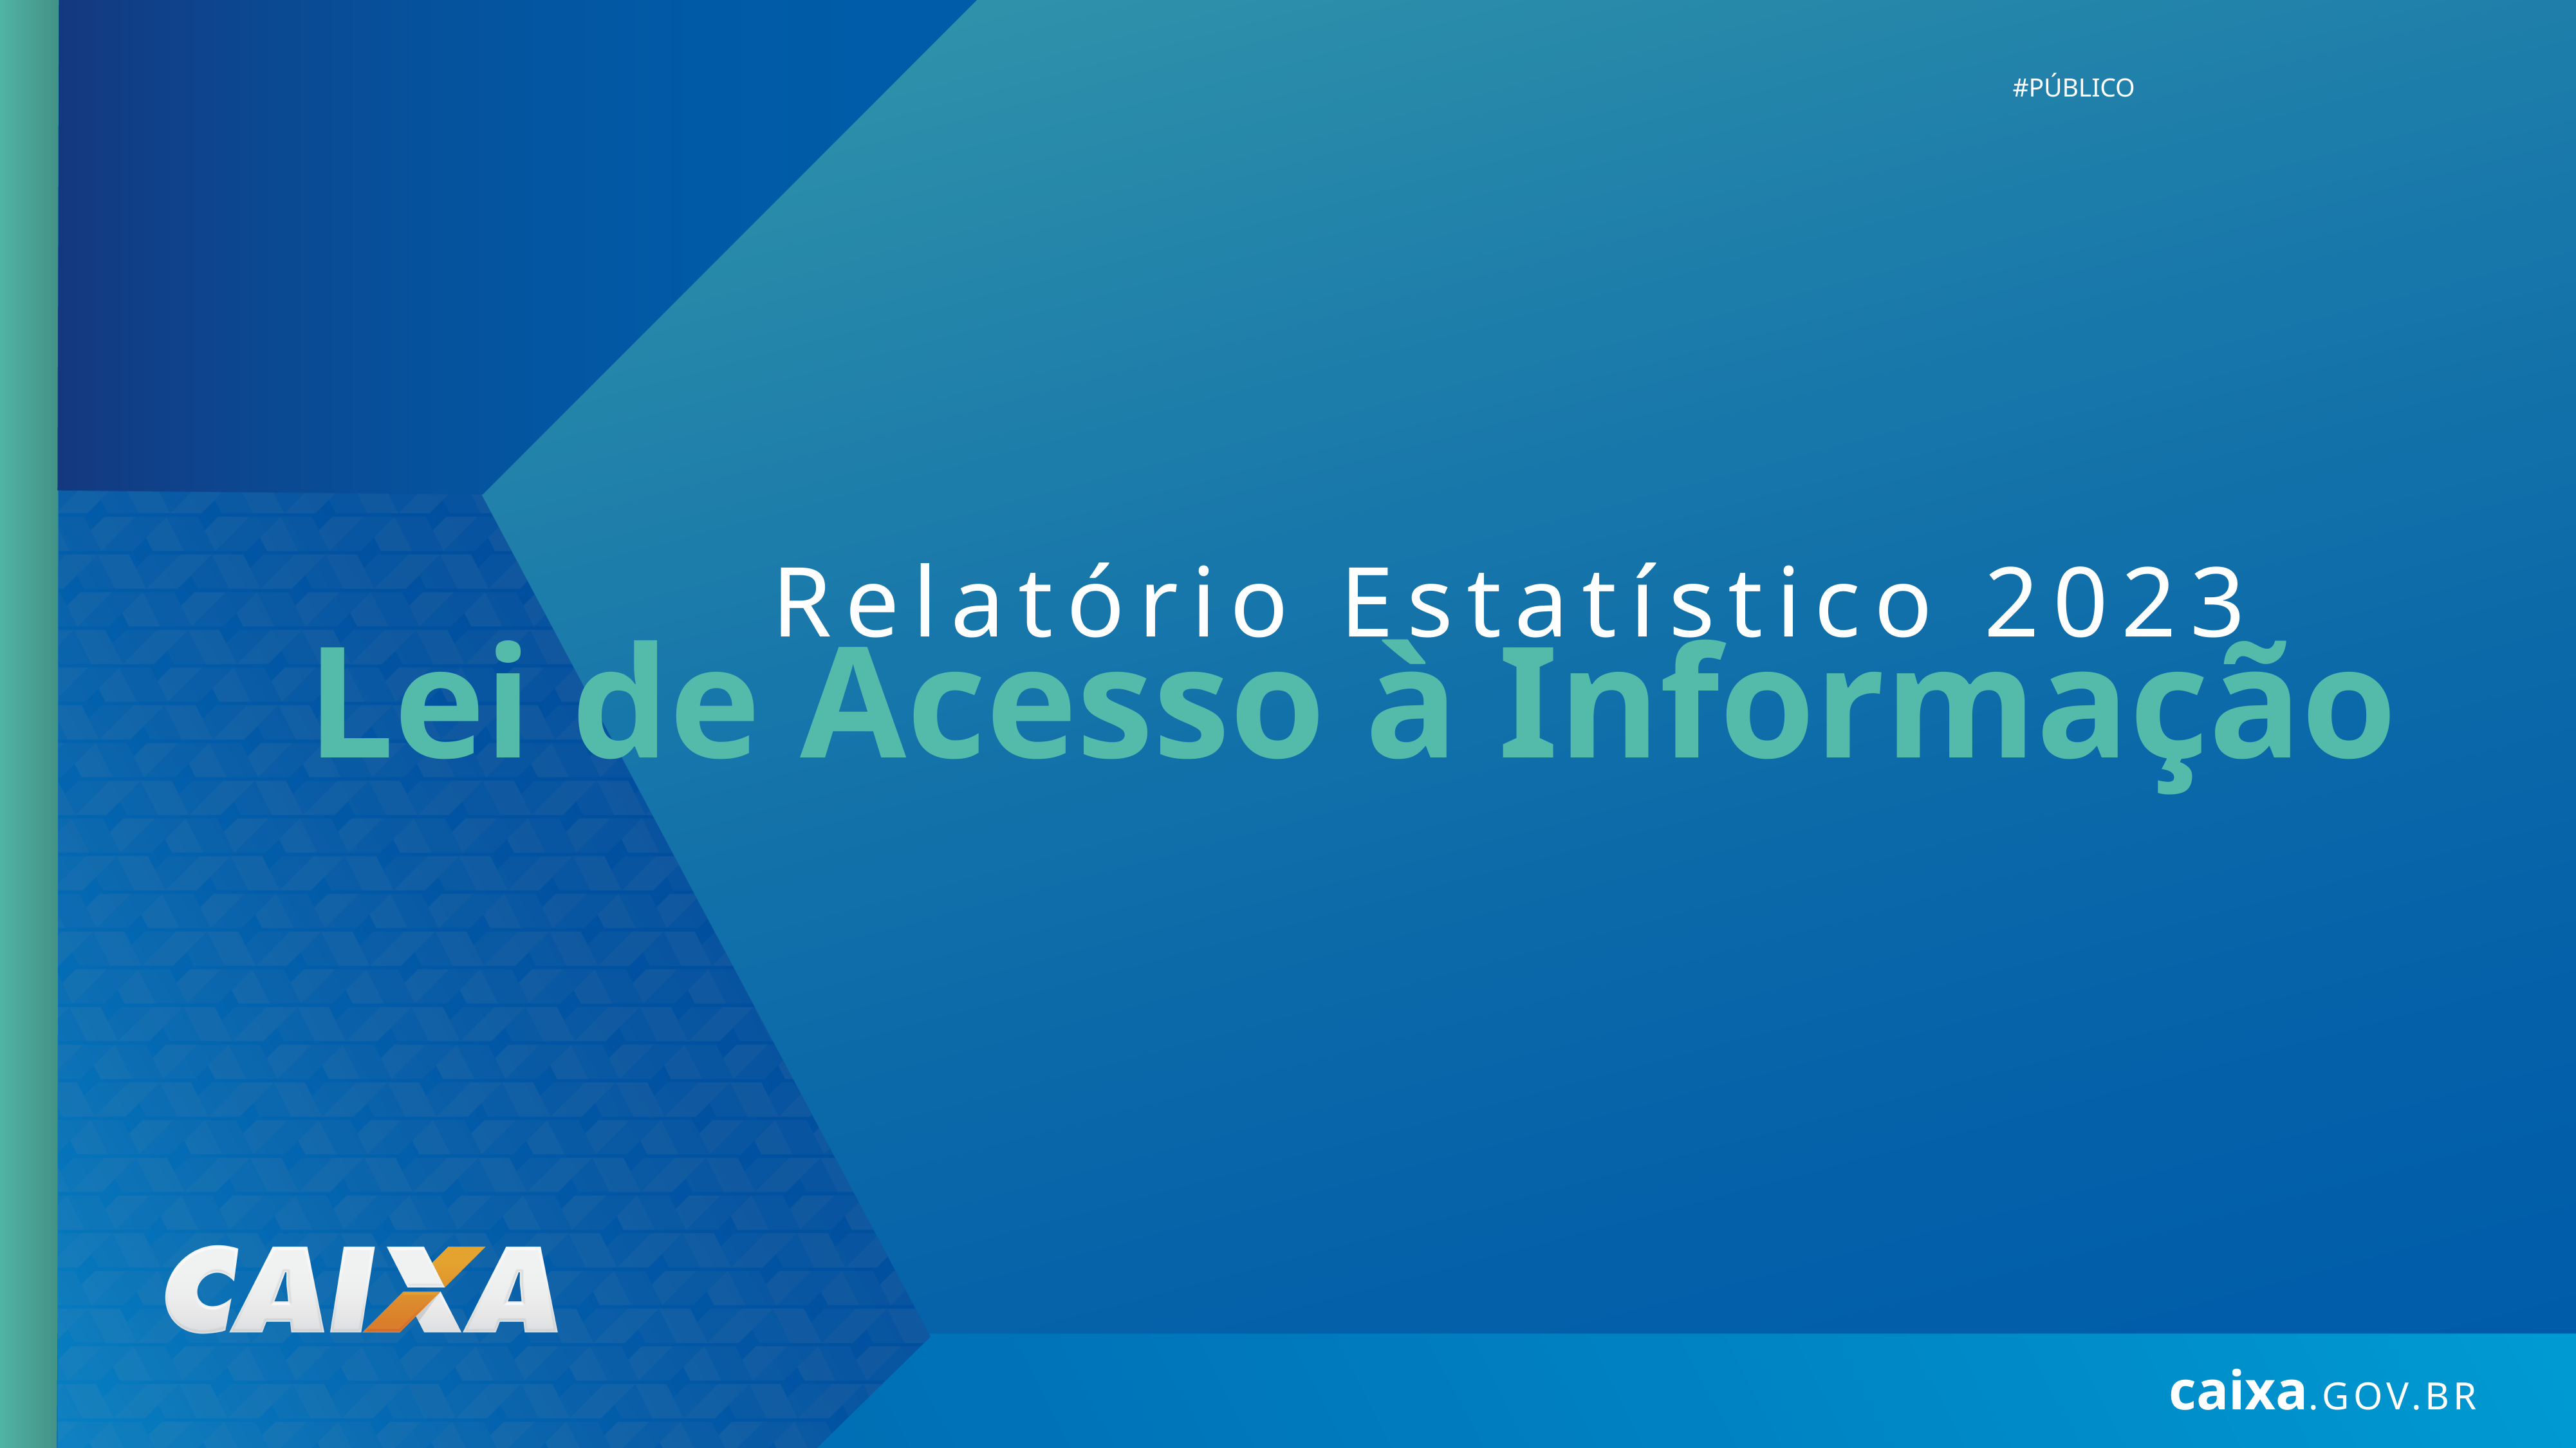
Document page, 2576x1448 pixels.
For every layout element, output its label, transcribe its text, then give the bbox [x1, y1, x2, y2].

text_box Lei de Acesso à Informação [297, 599, 2407, 794]
text_box Relatório Estatístico 2023 [762, 535, 2443, 662]
text_box #PÚBLICO [2003, 73, 2463, 113]
